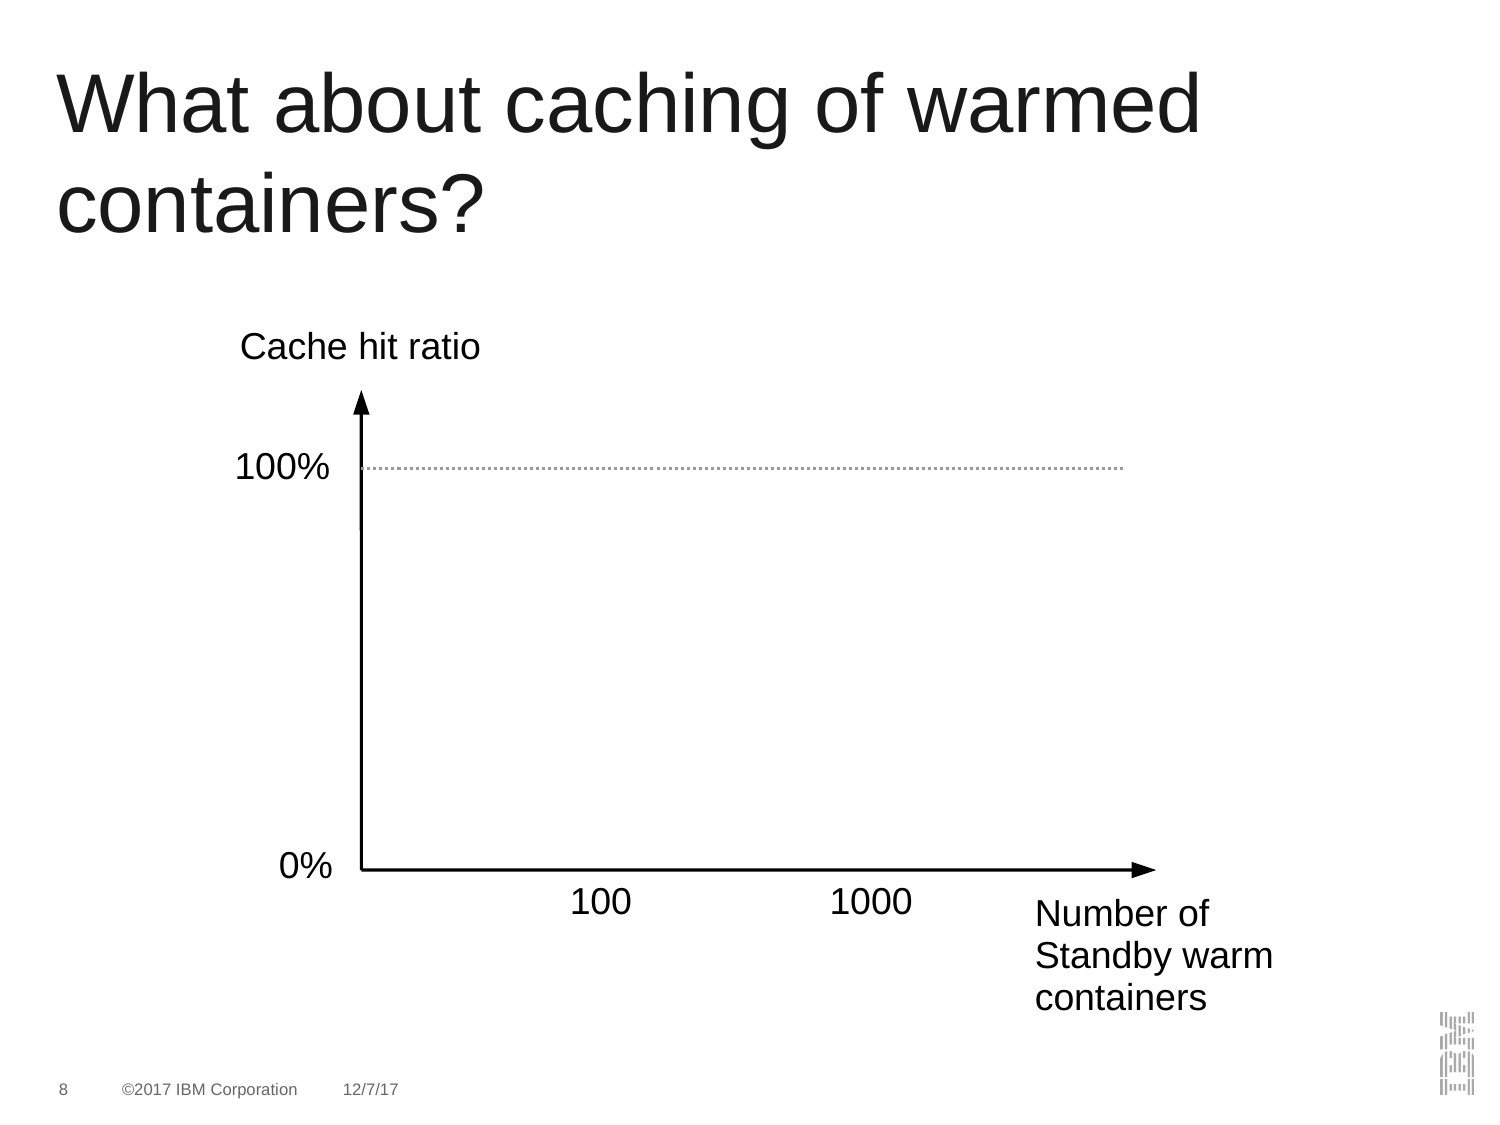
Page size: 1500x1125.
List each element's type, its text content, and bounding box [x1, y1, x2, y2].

text_box Cache hit ratio [225, 318, 511, 379]
picture [1440, 1012, 1474, 1095]
text_box 100% [219, 438, 346, 511]
text_box What about caching of warmed containers? [56, 49, 1440, 200]
text_box 100 [555, 873, 658, 931]
text_box 1000 [814, 873, 938, 931]
text_box Number of Standby warm containers [1020, 885, 1289, 1026]
text_box 0% [264, 837, 348, 894]
